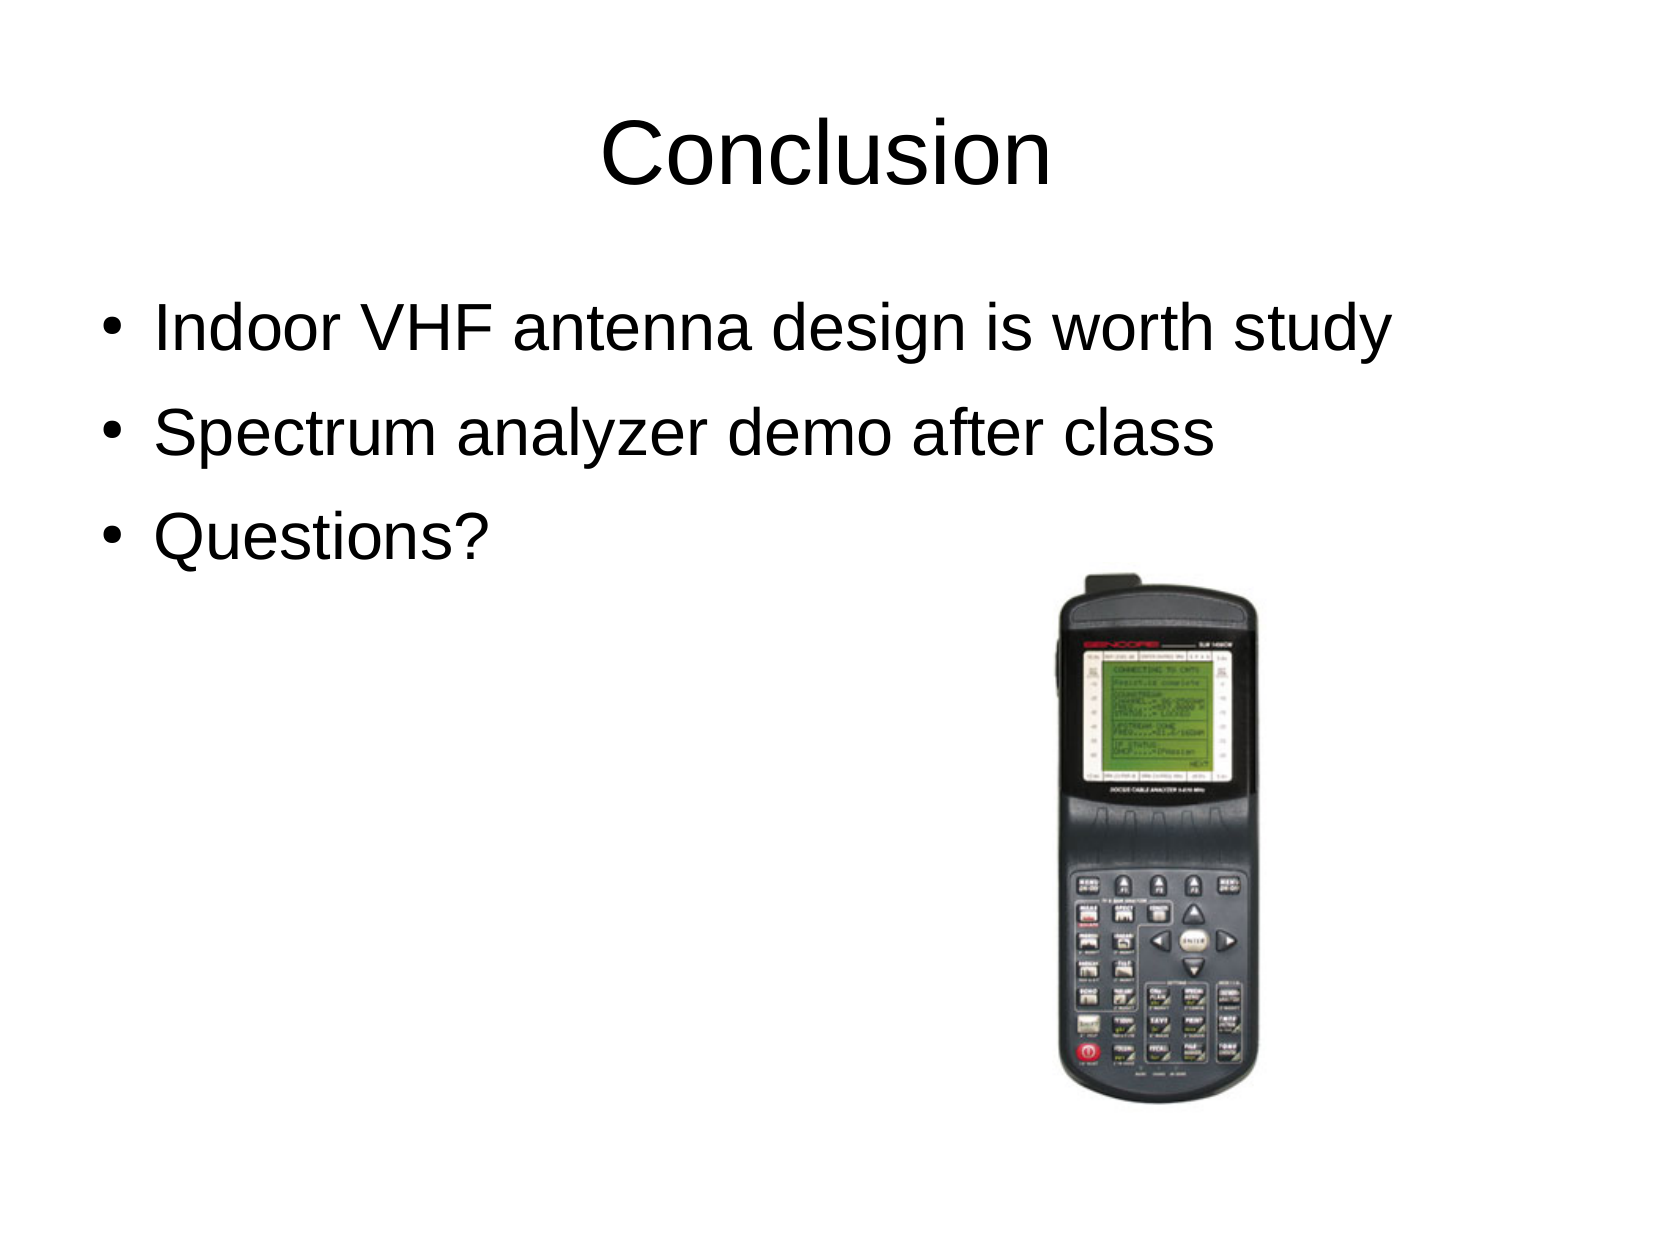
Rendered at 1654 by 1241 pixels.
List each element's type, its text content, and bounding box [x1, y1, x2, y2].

picture [1040, 562, 1276, 1119]
title Conclusion [82, 56, 1571, 250]
list Indoor VHF antenna design is worth study Spectrum analyzer demo after class Questions? [82, 290, 1571, 1109]
